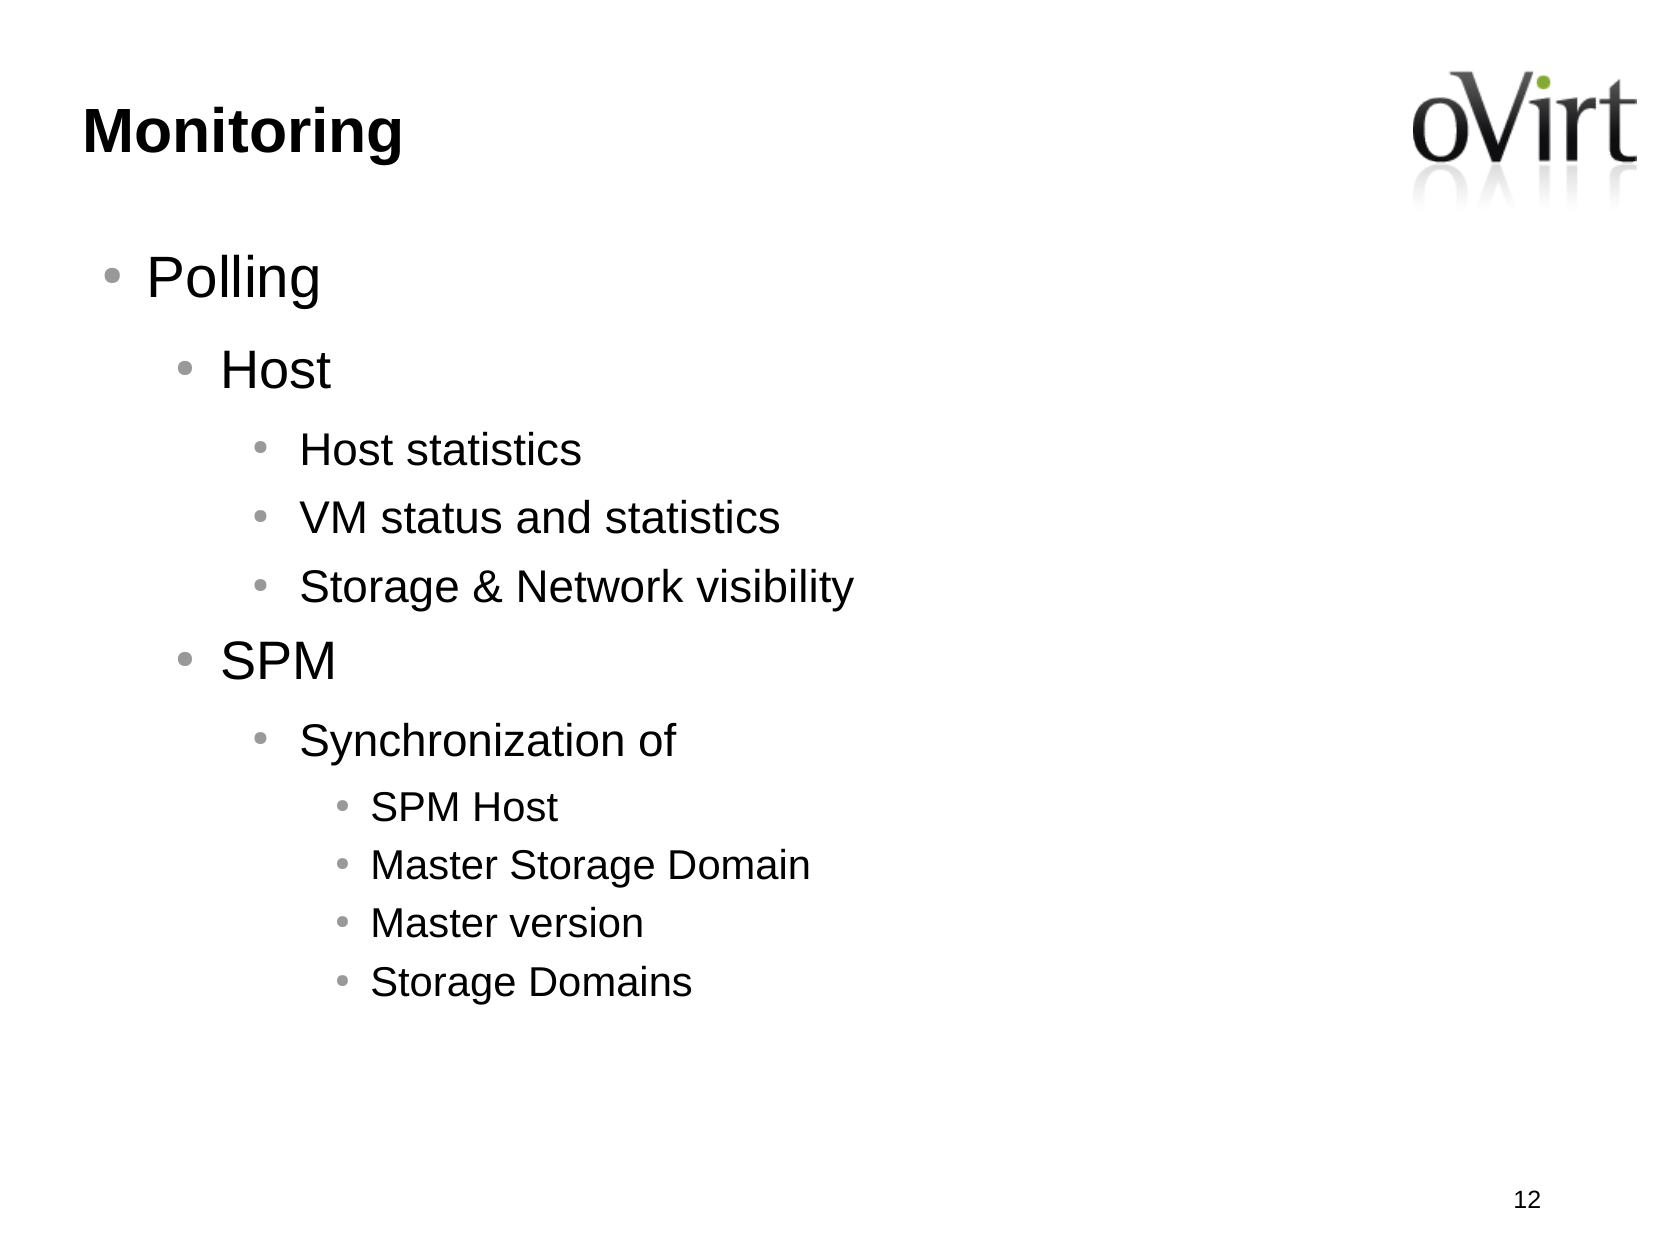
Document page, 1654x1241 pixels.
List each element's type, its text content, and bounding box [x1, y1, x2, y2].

title Monitoring [82, 37, 1303, 226]
list Polling Host Host statistics VM status and statistics Storage & Network visibility SPM Synchronization of SPM Host Master Storage Domain Master version Storage Domains [86, 244, 1576, 1039]
picture [1413, 63, 1637, 212]
